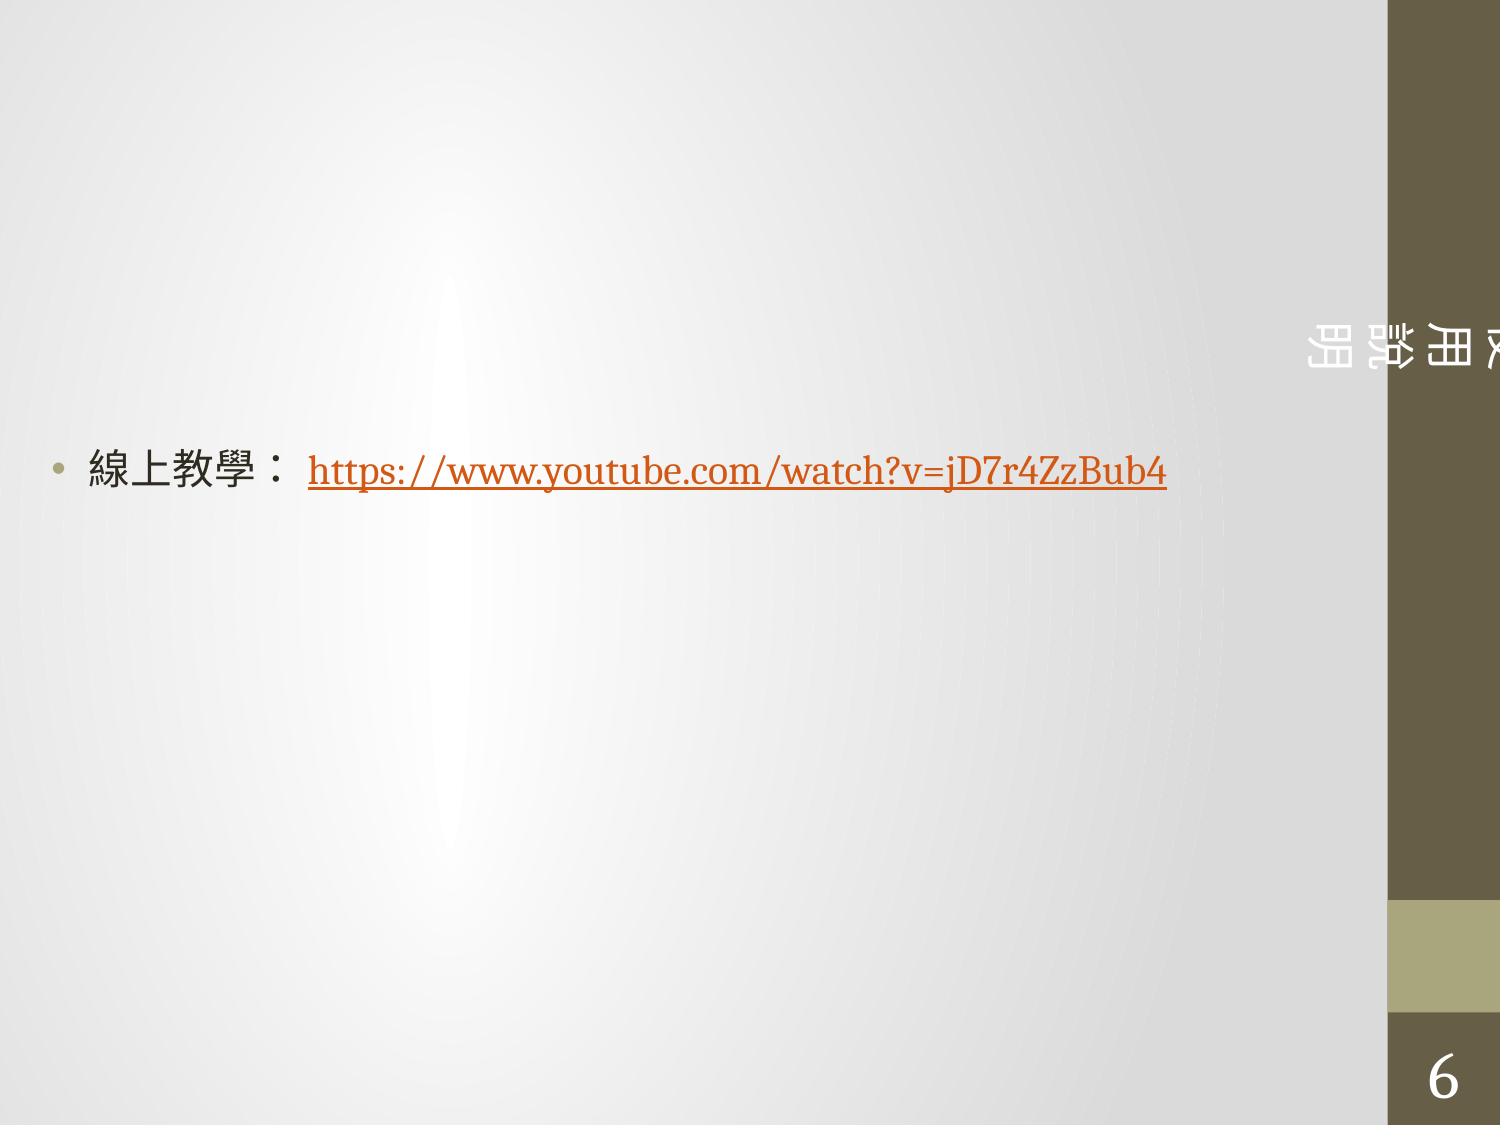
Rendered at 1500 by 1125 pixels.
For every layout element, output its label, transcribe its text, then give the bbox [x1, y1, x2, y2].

list 線上教學：https://www.youtube.com/watch?v=jD7r4ZzBub4 [17, 62, 1365, 874]
text_box 6 [1387, 1023, 1500, 1119]
text_box 馬尼拉 使用說明 [1392, 0, 1484, 705]
